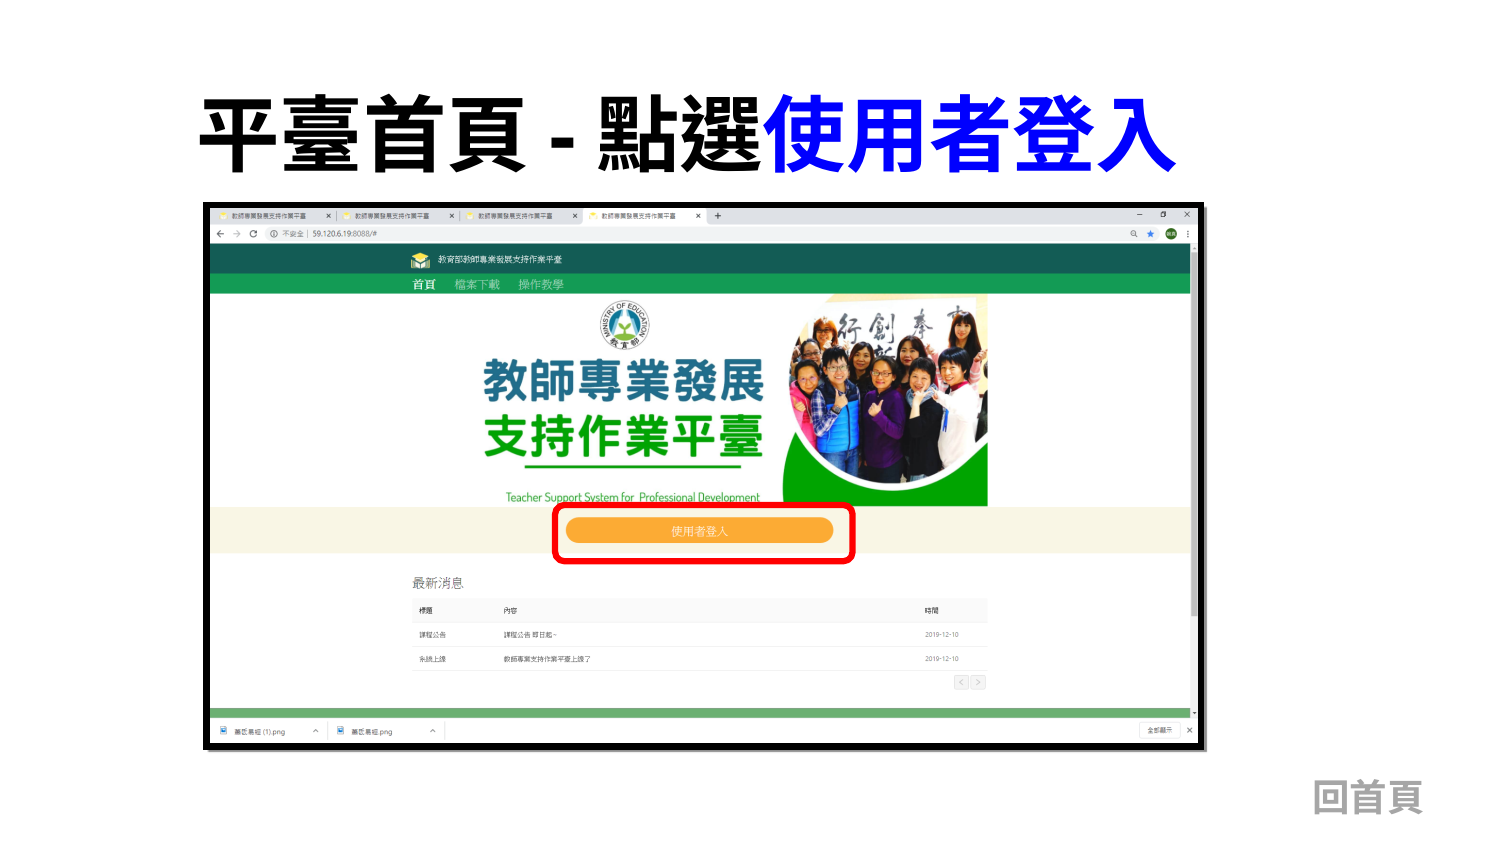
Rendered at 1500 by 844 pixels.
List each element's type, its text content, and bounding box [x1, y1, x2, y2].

title 平臺首頁-點選使用者登入 [159, 74, 1217, 163]
picture [209, 207, 1198, 744]
